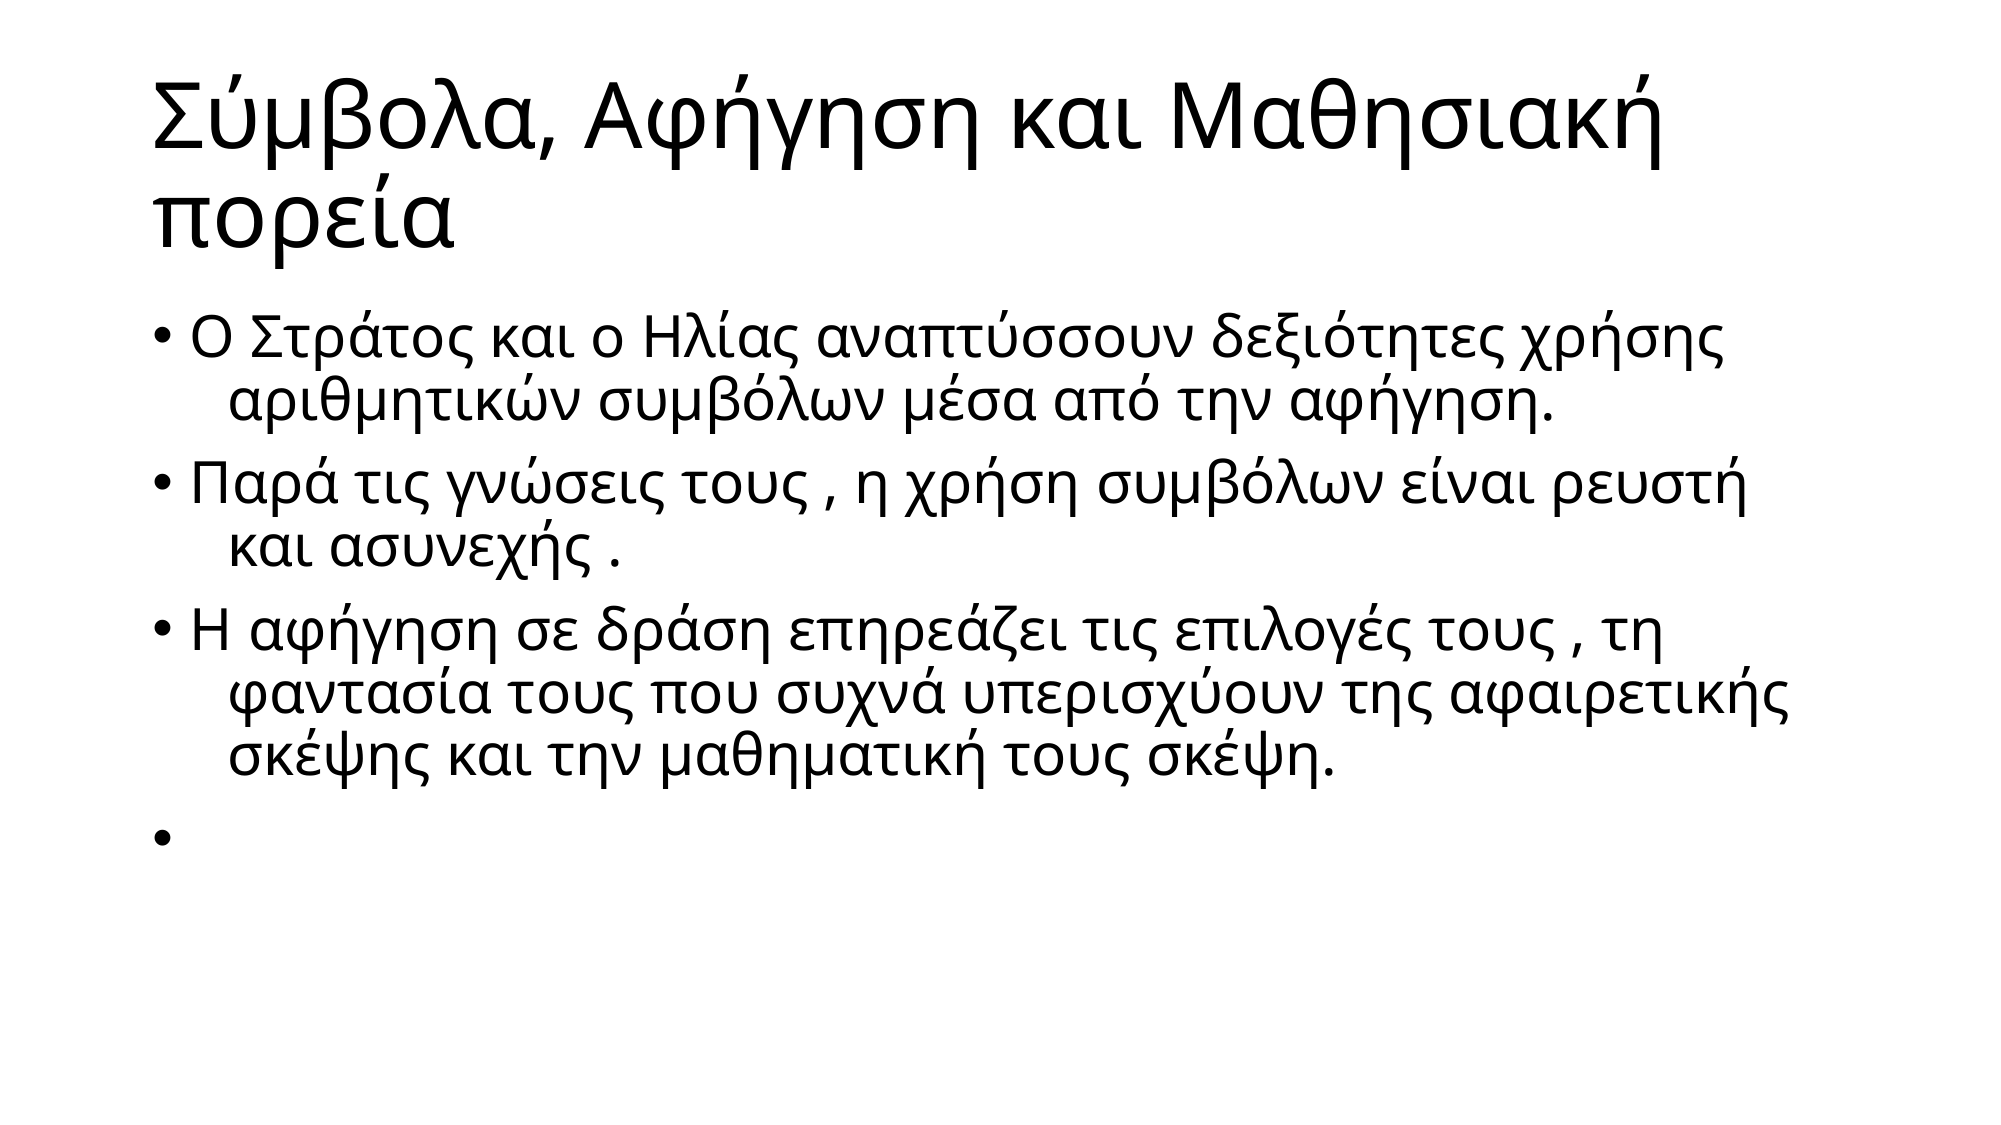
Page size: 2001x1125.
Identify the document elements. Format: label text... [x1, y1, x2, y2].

list Ο Στράτος και ο Ηλίας αναπτύσσουν δεξιότητες χρήσης αριθμητικών συμβόλων μέσα από την αφήγηση. Παρά τις γνώσεις τους , η χρήση συμβόλων είναι ρευστή και ασυνεχής . Η αφήγηση σε δράση επηρεάζει τις επιλογές τους , τη φαντασία τους που συχνά υπερισχύουν της αφαιρετικής σκέψης και την μαθηματική τους σκέψη. [137, 299, 1863, 1014]
title Σύμβολα, Αφήγηση και Μαθησιακή πορεία [137, 59, 1863, 278]
